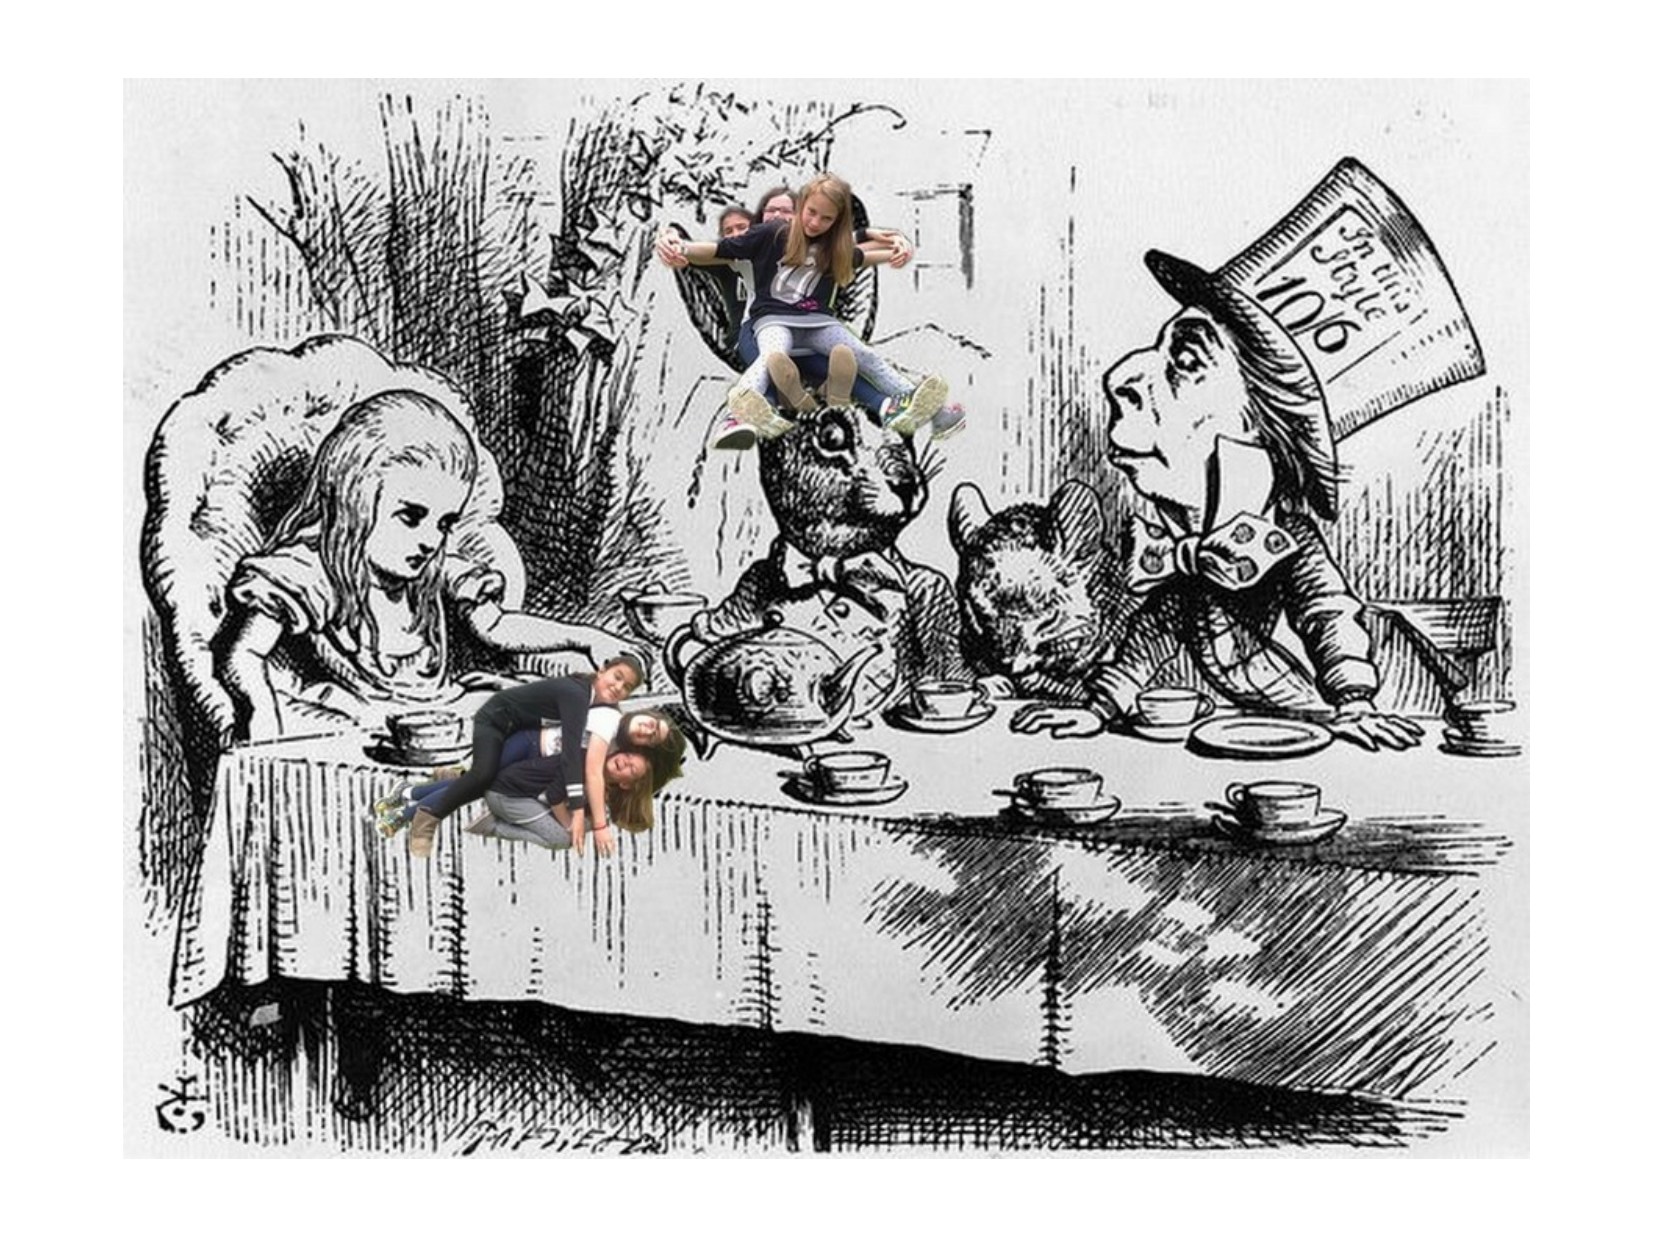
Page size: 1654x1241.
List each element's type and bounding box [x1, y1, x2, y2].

picture [123, 78, 1530, 1159]
